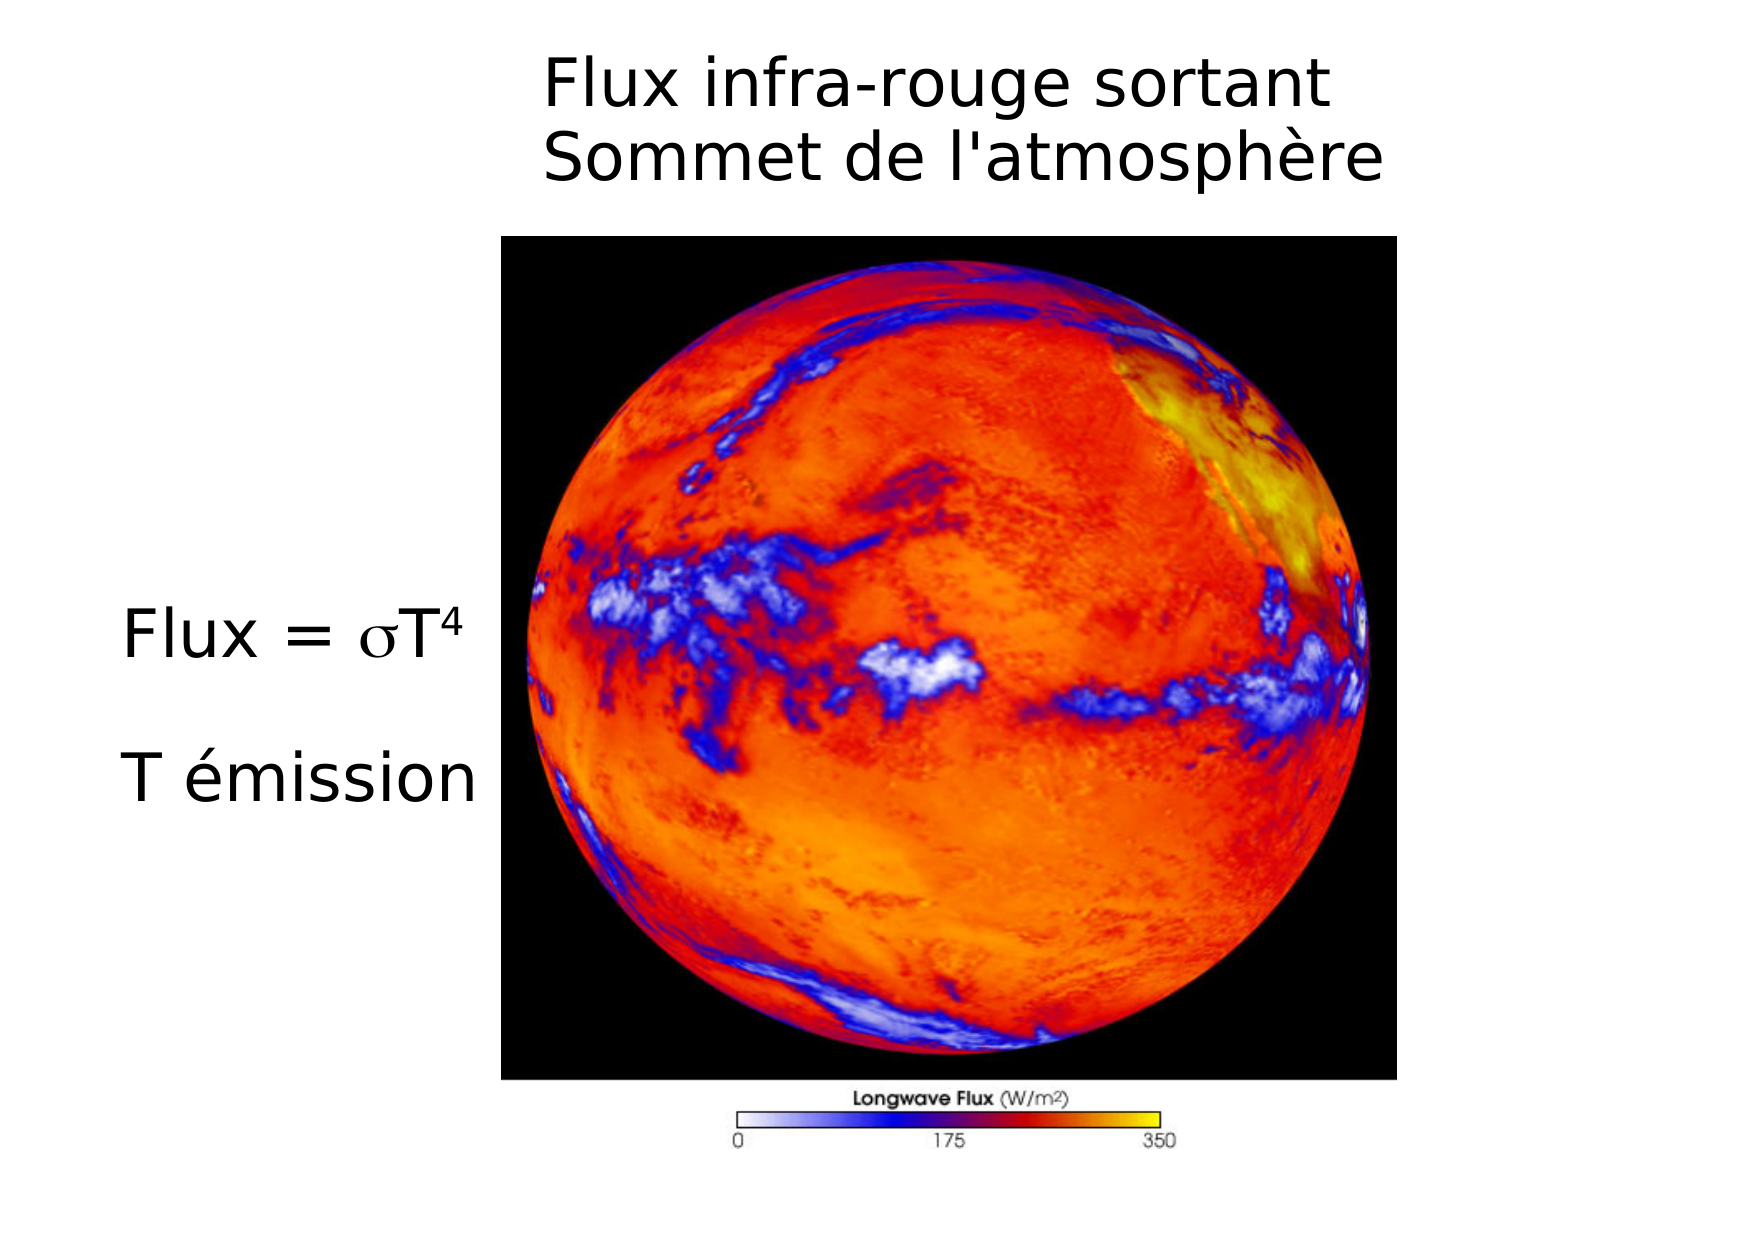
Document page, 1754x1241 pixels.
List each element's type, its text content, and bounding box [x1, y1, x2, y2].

text_box Flux infra-rouge sortant Sommet de l'atmosphère [527, 40, 1402, 203]
picture [501, 236, 1397, 1149]
text_box Flux = T4 T émission [106, 590, 494, 824]
